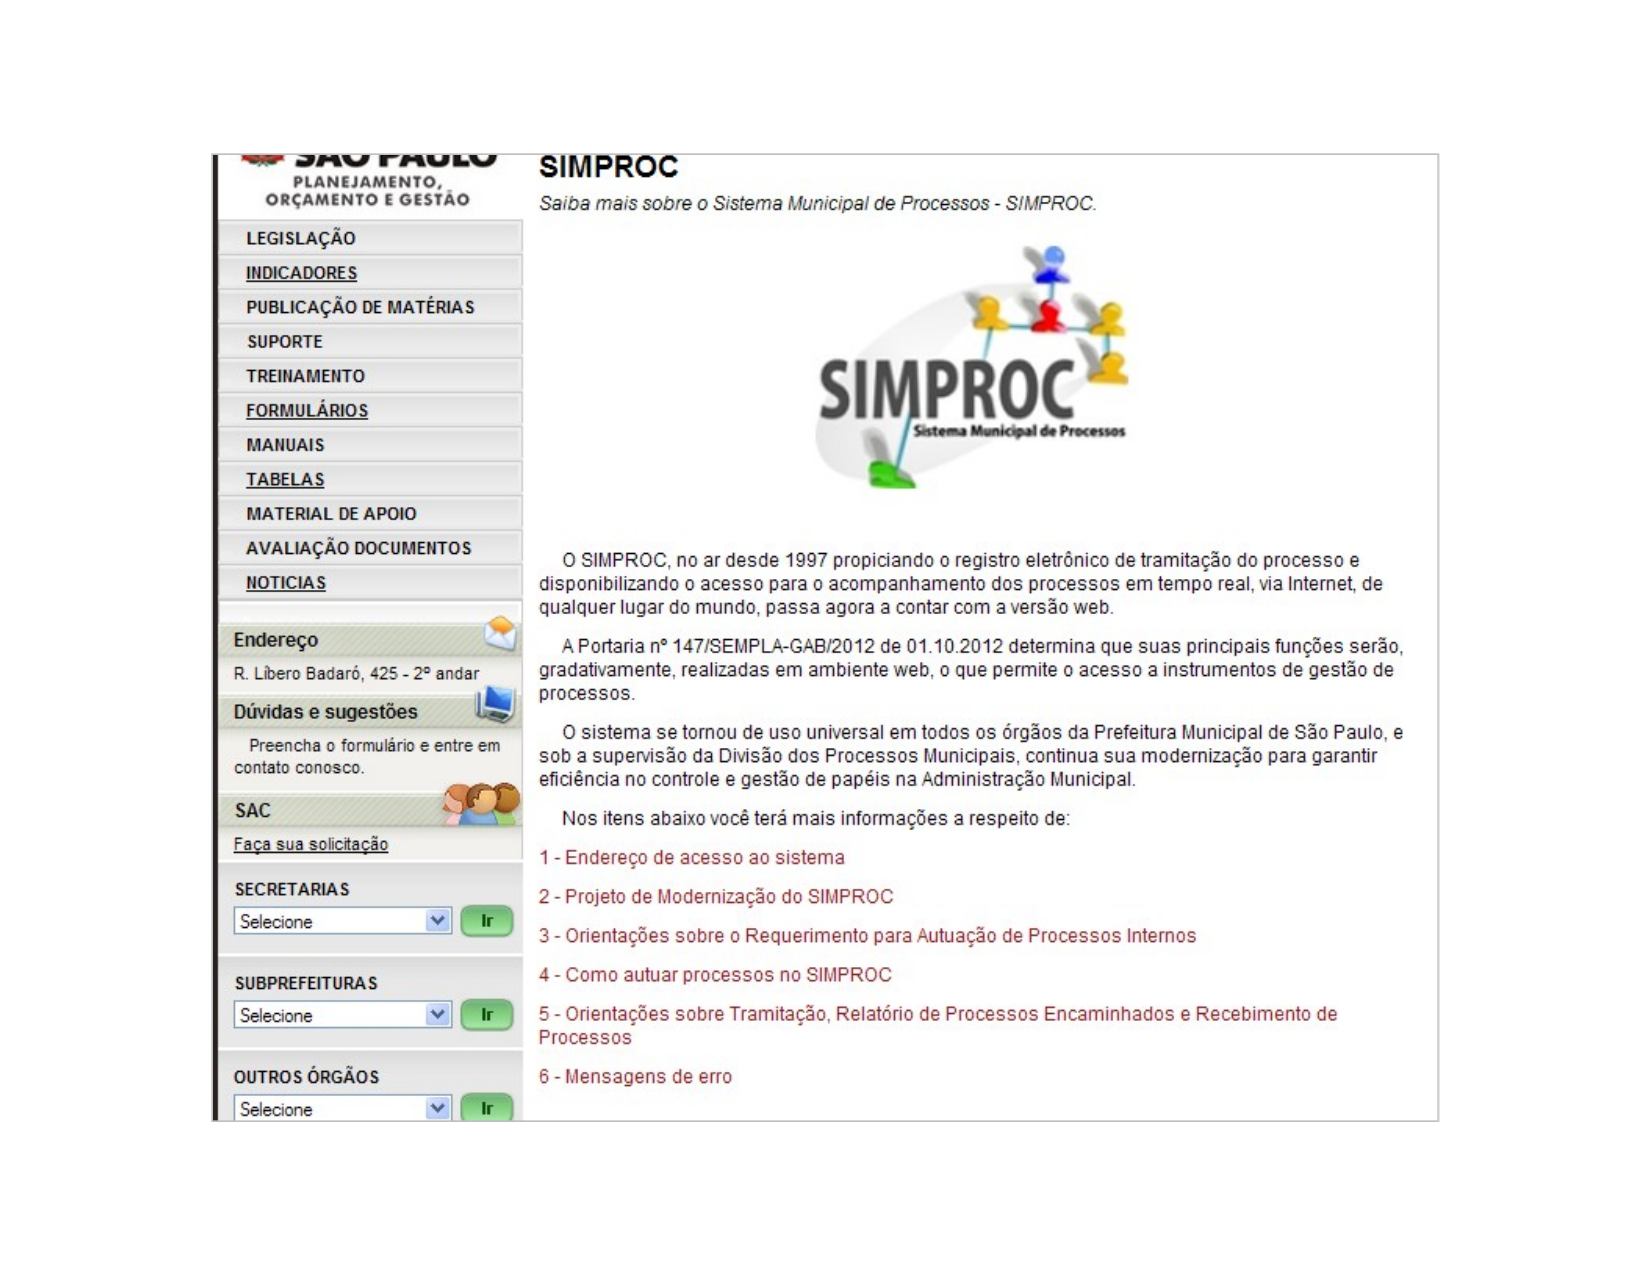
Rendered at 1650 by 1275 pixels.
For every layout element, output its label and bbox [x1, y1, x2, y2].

text_box [211, 153, 1440, 1122]
